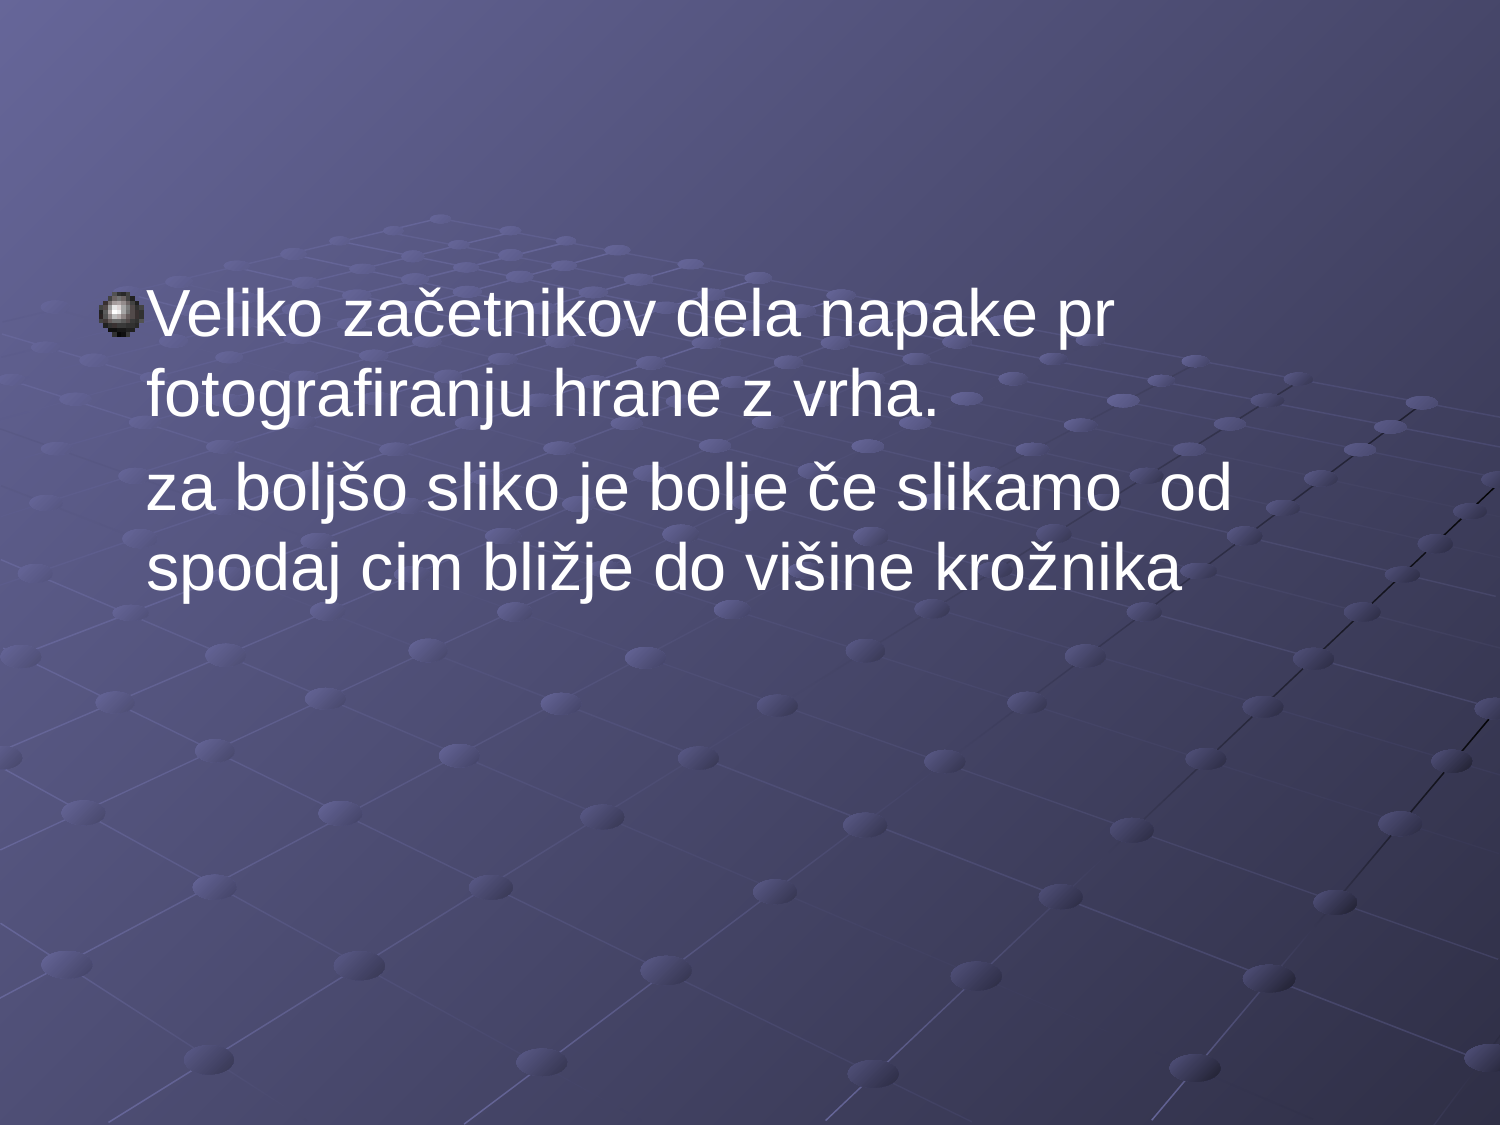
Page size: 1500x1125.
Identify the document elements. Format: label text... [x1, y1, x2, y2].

list Veliko začetnikov dela napake pr fotografiranju hrane z vrha. za boljšo sliko je bolje če slikamo od spodaj cim bližje do višine krožnika [75, 262, 1425, 1007]
